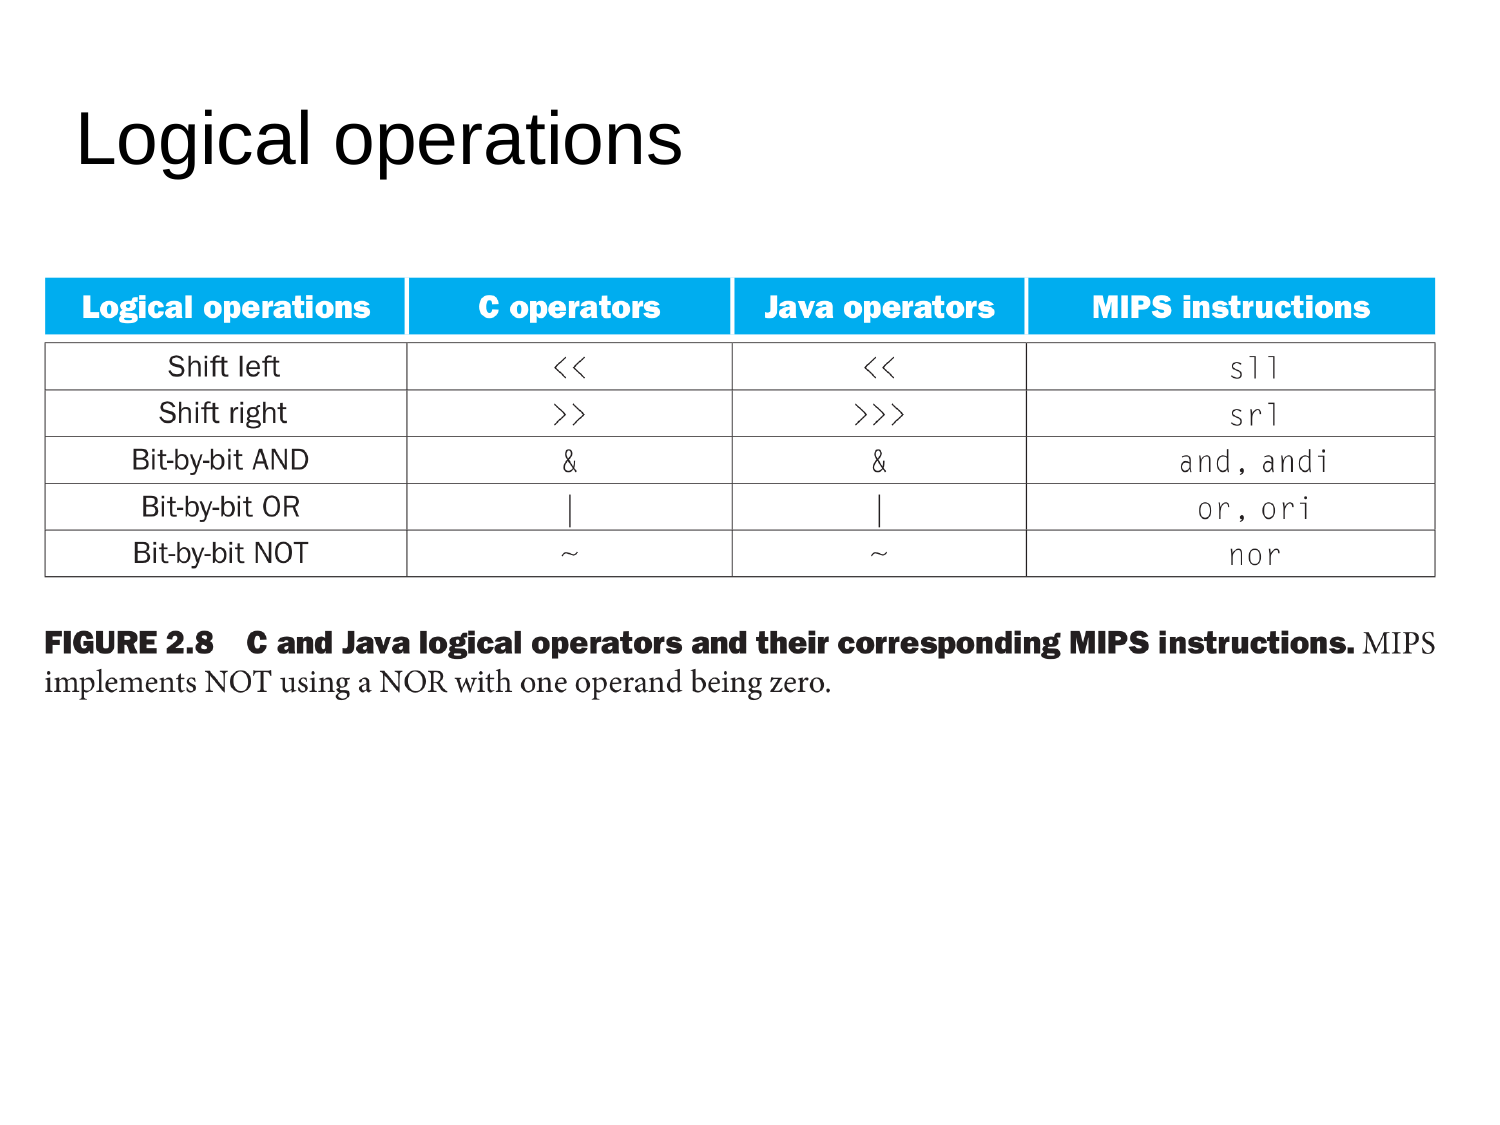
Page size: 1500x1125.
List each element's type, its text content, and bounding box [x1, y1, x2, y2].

title Logical operations [75, 44, 1425, 233]
picture [30, 260, 1456, 721]
